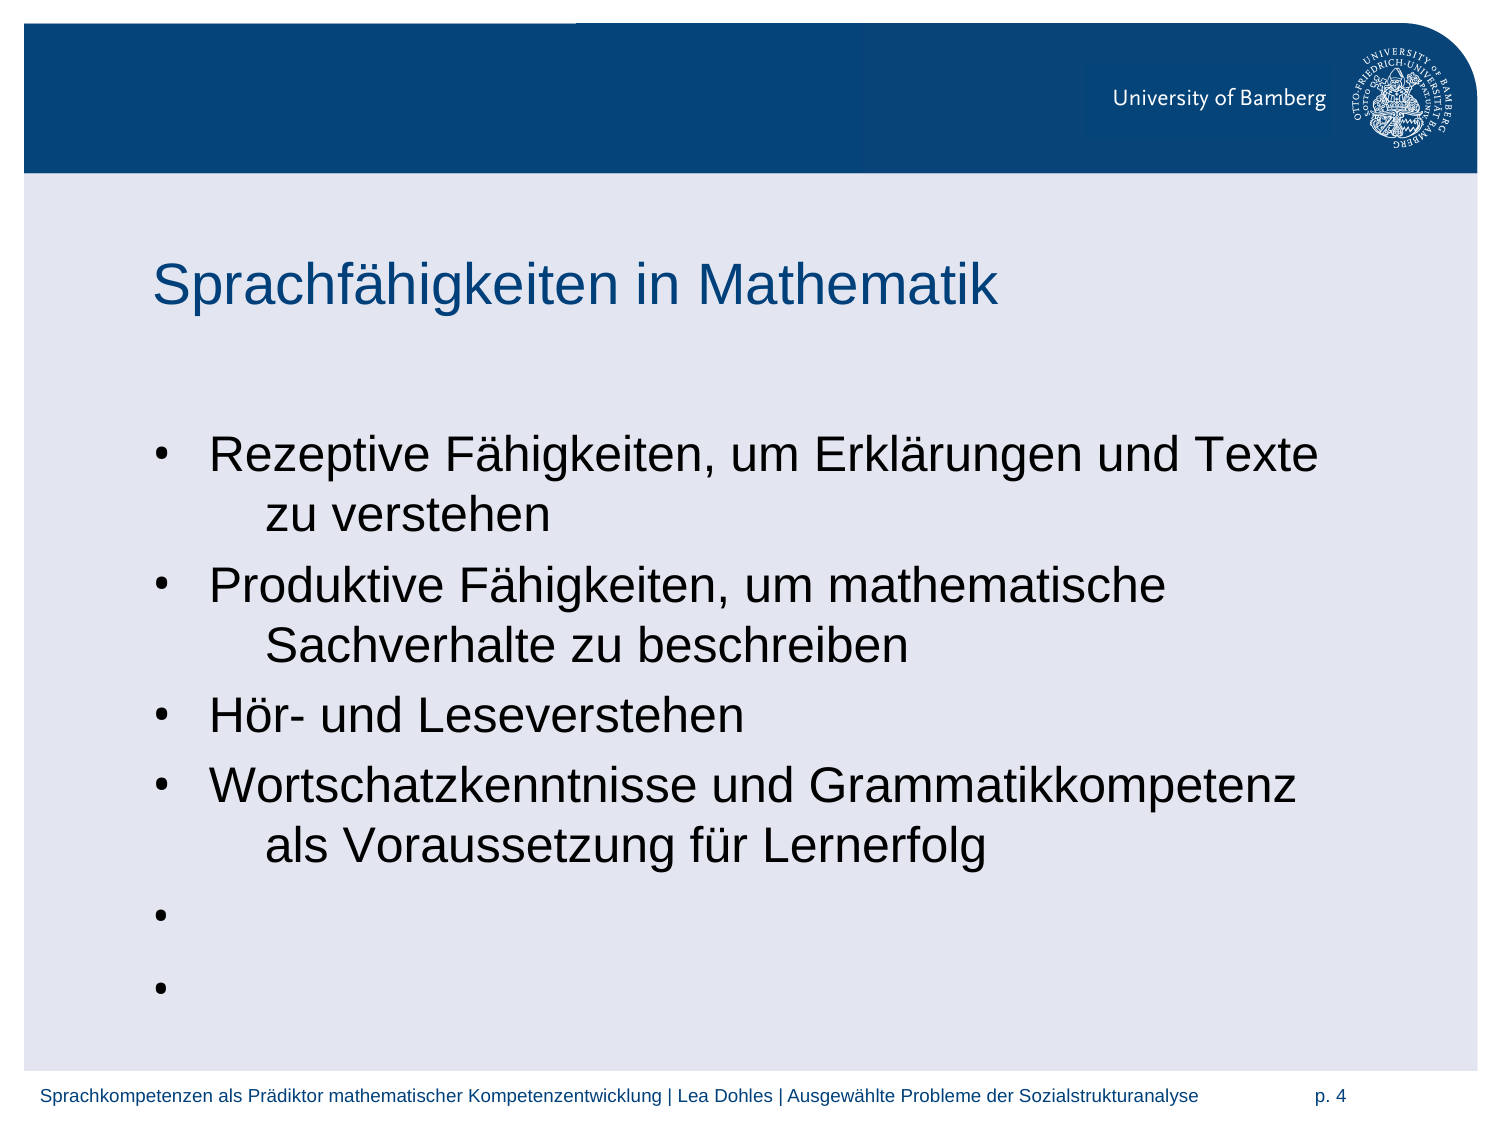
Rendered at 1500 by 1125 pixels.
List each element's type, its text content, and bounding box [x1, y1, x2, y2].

list Rezeptive Fähigkeiten, um Erklärungen und Texte zu verstehen Produktive Fähigkeiten, um mathematische Sachverhalte zu beschreiben Hör- und Leseverstehen Wortschatzkenntnisse und Grammatikkompetenz als Voraussetzung für Lernerfolg [137, 414, 1363, 998]
title Sprachfähigkeiten in Mathematik [137, 187, 1363, 376]
